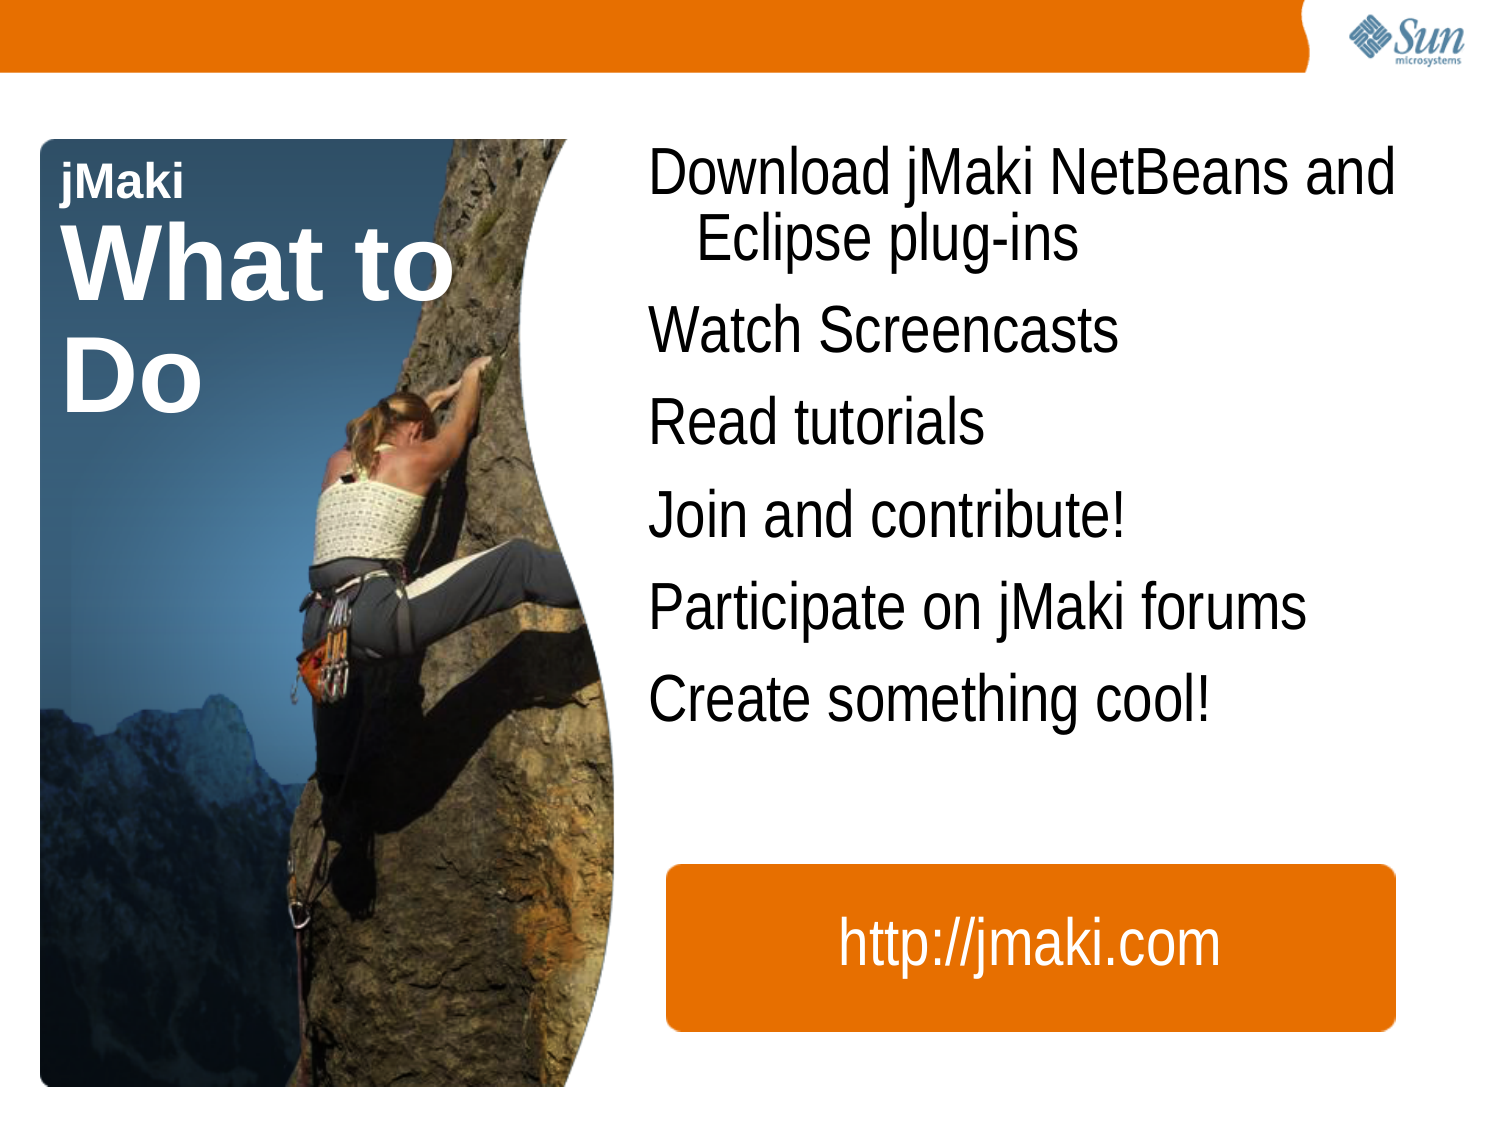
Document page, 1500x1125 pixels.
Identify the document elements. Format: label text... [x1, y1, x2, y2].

picture [0, 0, 1500, 75]
text_box jMaki What to Do [60, 163, 571, 529]
picture [40, 139, 1396, 1087]
list Download jMaki NetBeans and Eclipse plug-ins Watch Screencasts Read tutorials Join and contribute! Participate on jMaki forums Create something cool! [628, 142, 1412, 739]
